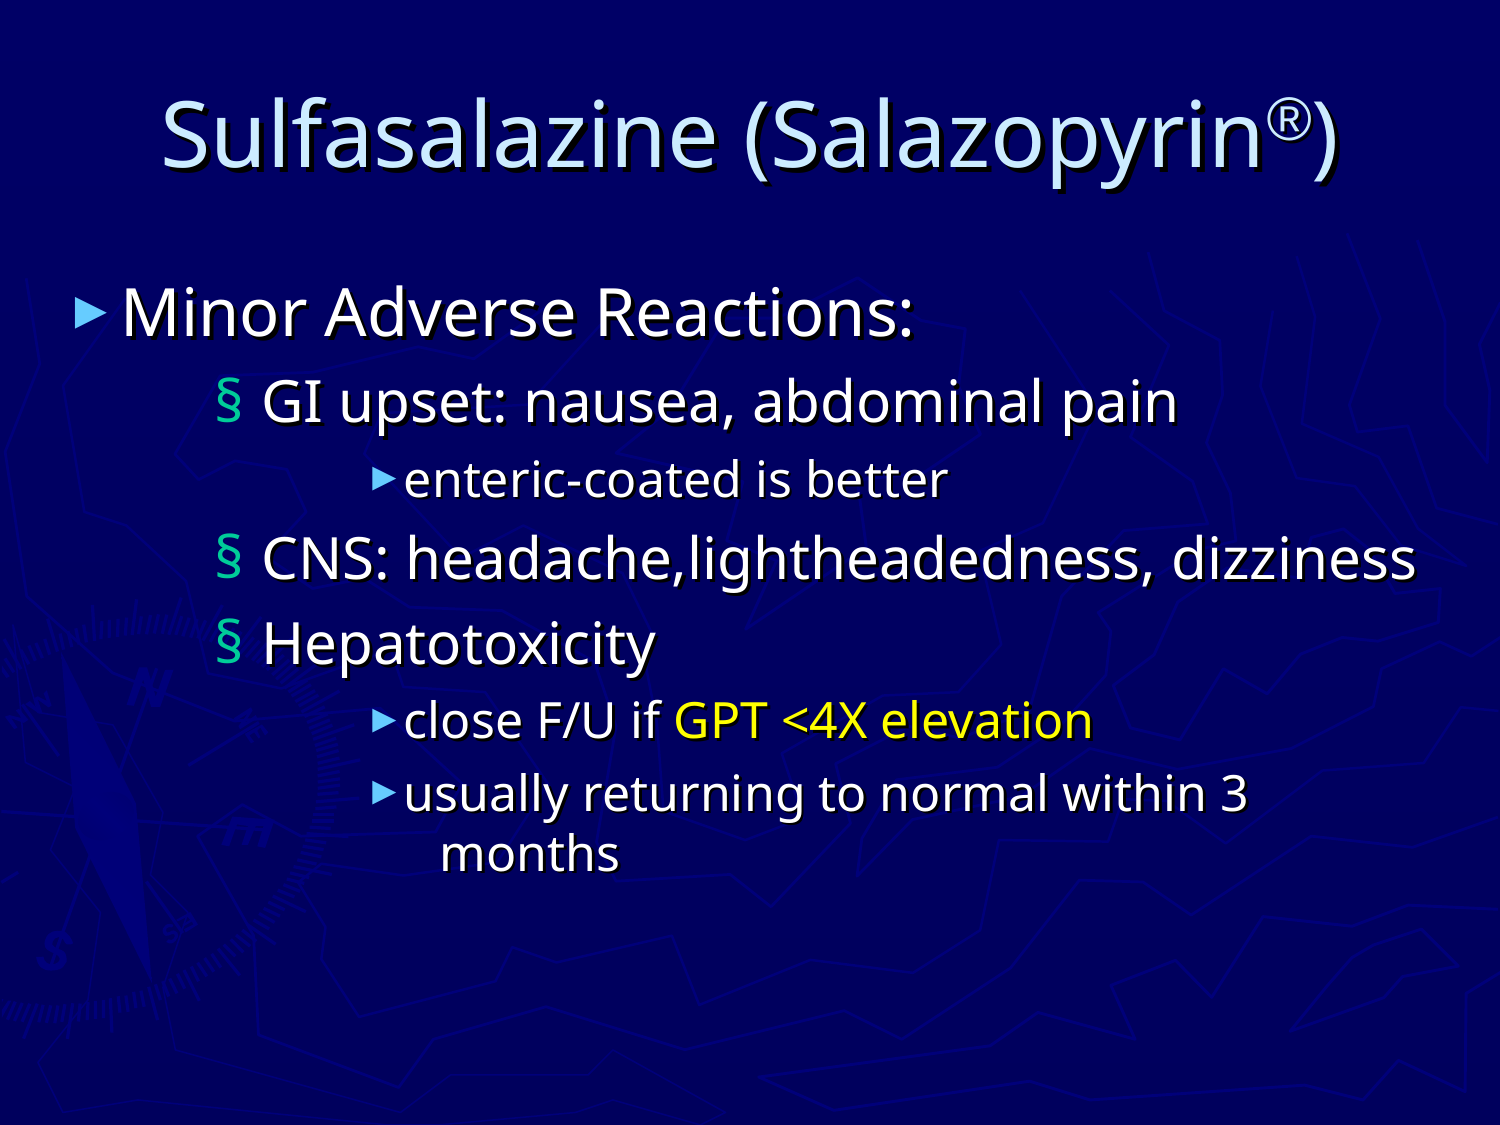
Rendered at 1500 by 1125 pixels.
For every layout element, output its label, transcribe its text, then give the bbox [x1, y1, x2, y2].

title Sulfasalazine (Salazopyrin®) [49, 37, 1451, 225]
list Minor Adverse Reactions: GI upset: nausea, abdominal pain enteric-coated is better CNS: headache,lightheadedness, dizziness Hepatotoxicity close F/U if GPT <4X elevation usually returning to normal within 3 months [49, 262, 1451, 1001]
